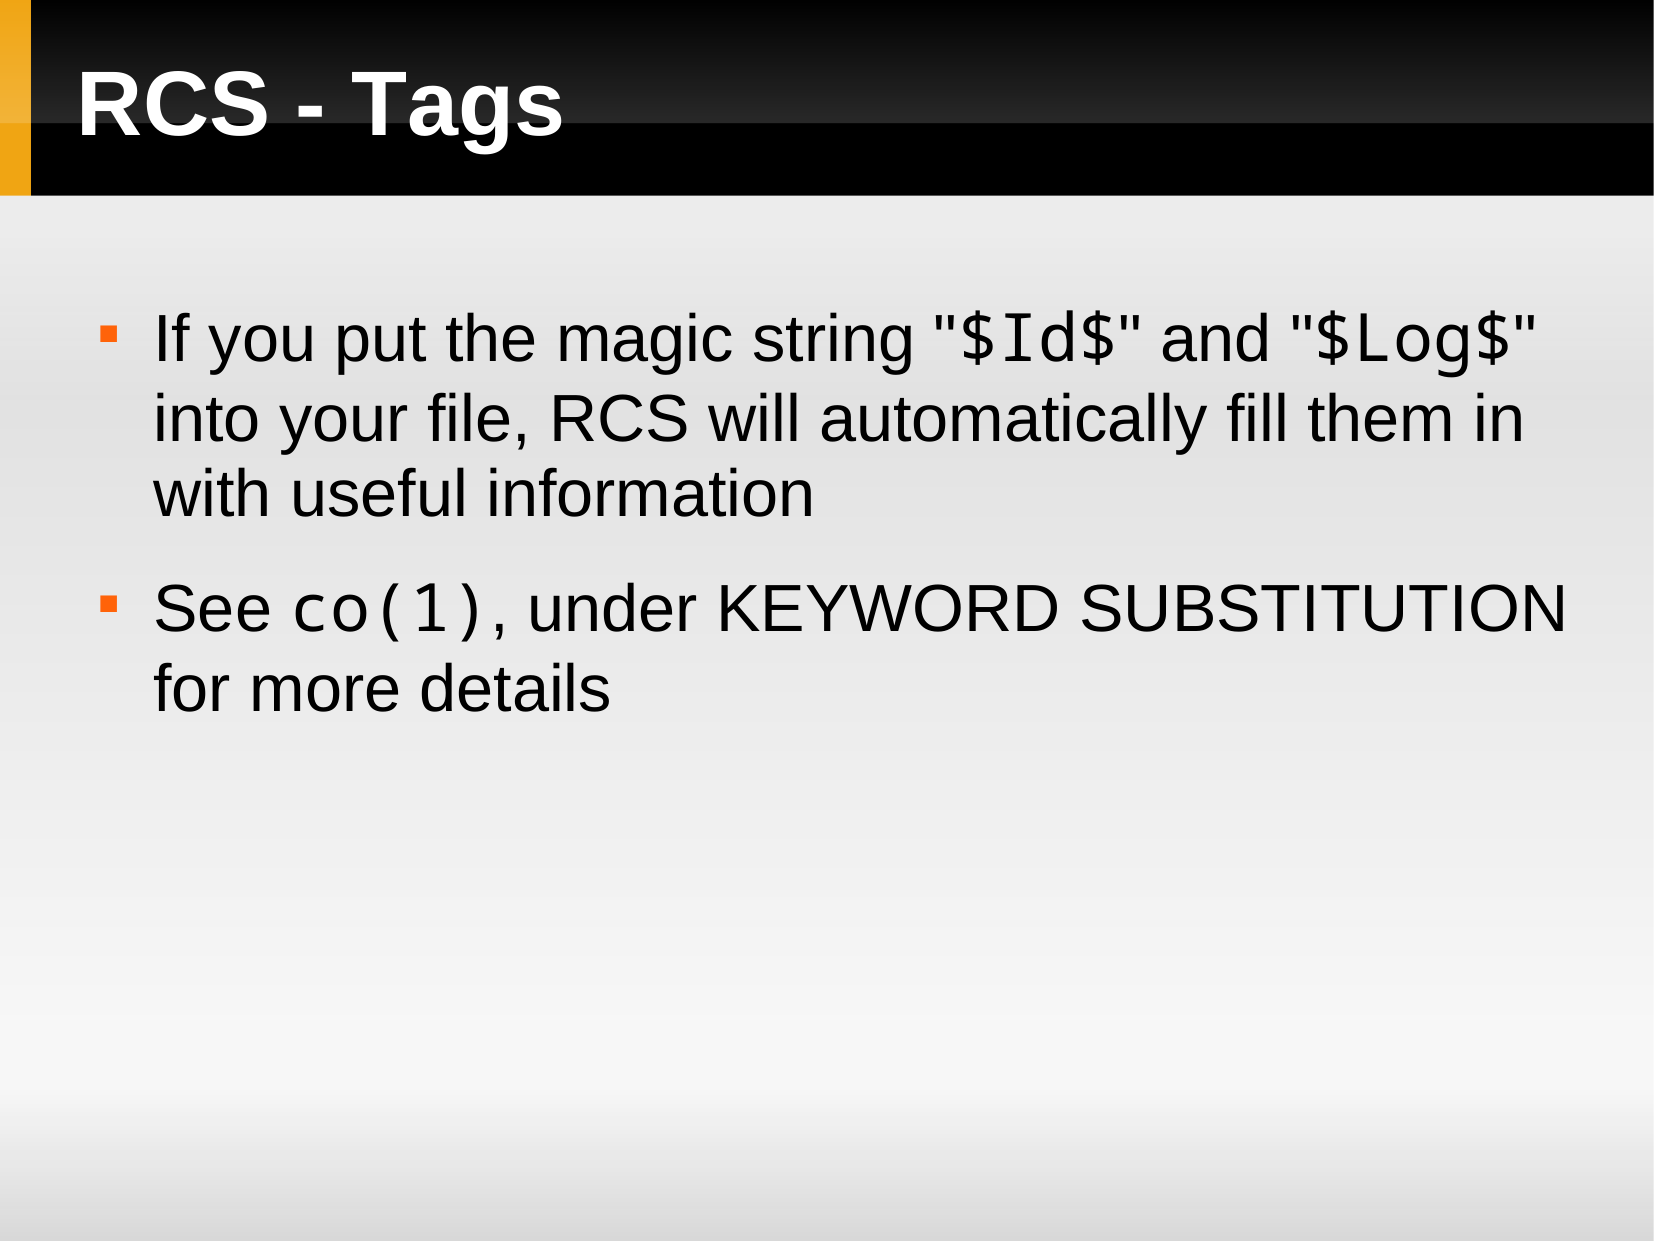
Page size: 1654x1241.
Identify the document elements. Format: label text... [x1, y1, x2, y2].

list If you put the magic string "$Id$" and "$Log$" into your file, RCS will automatically fill them in with useful information See co(1), under KEYWORD SUBSTITUTION for more details [82, 290, 1571, 1109]
title RCS - Tags [76, 0, 1565, 208]
picture [0, 0, 1654, 1241]
